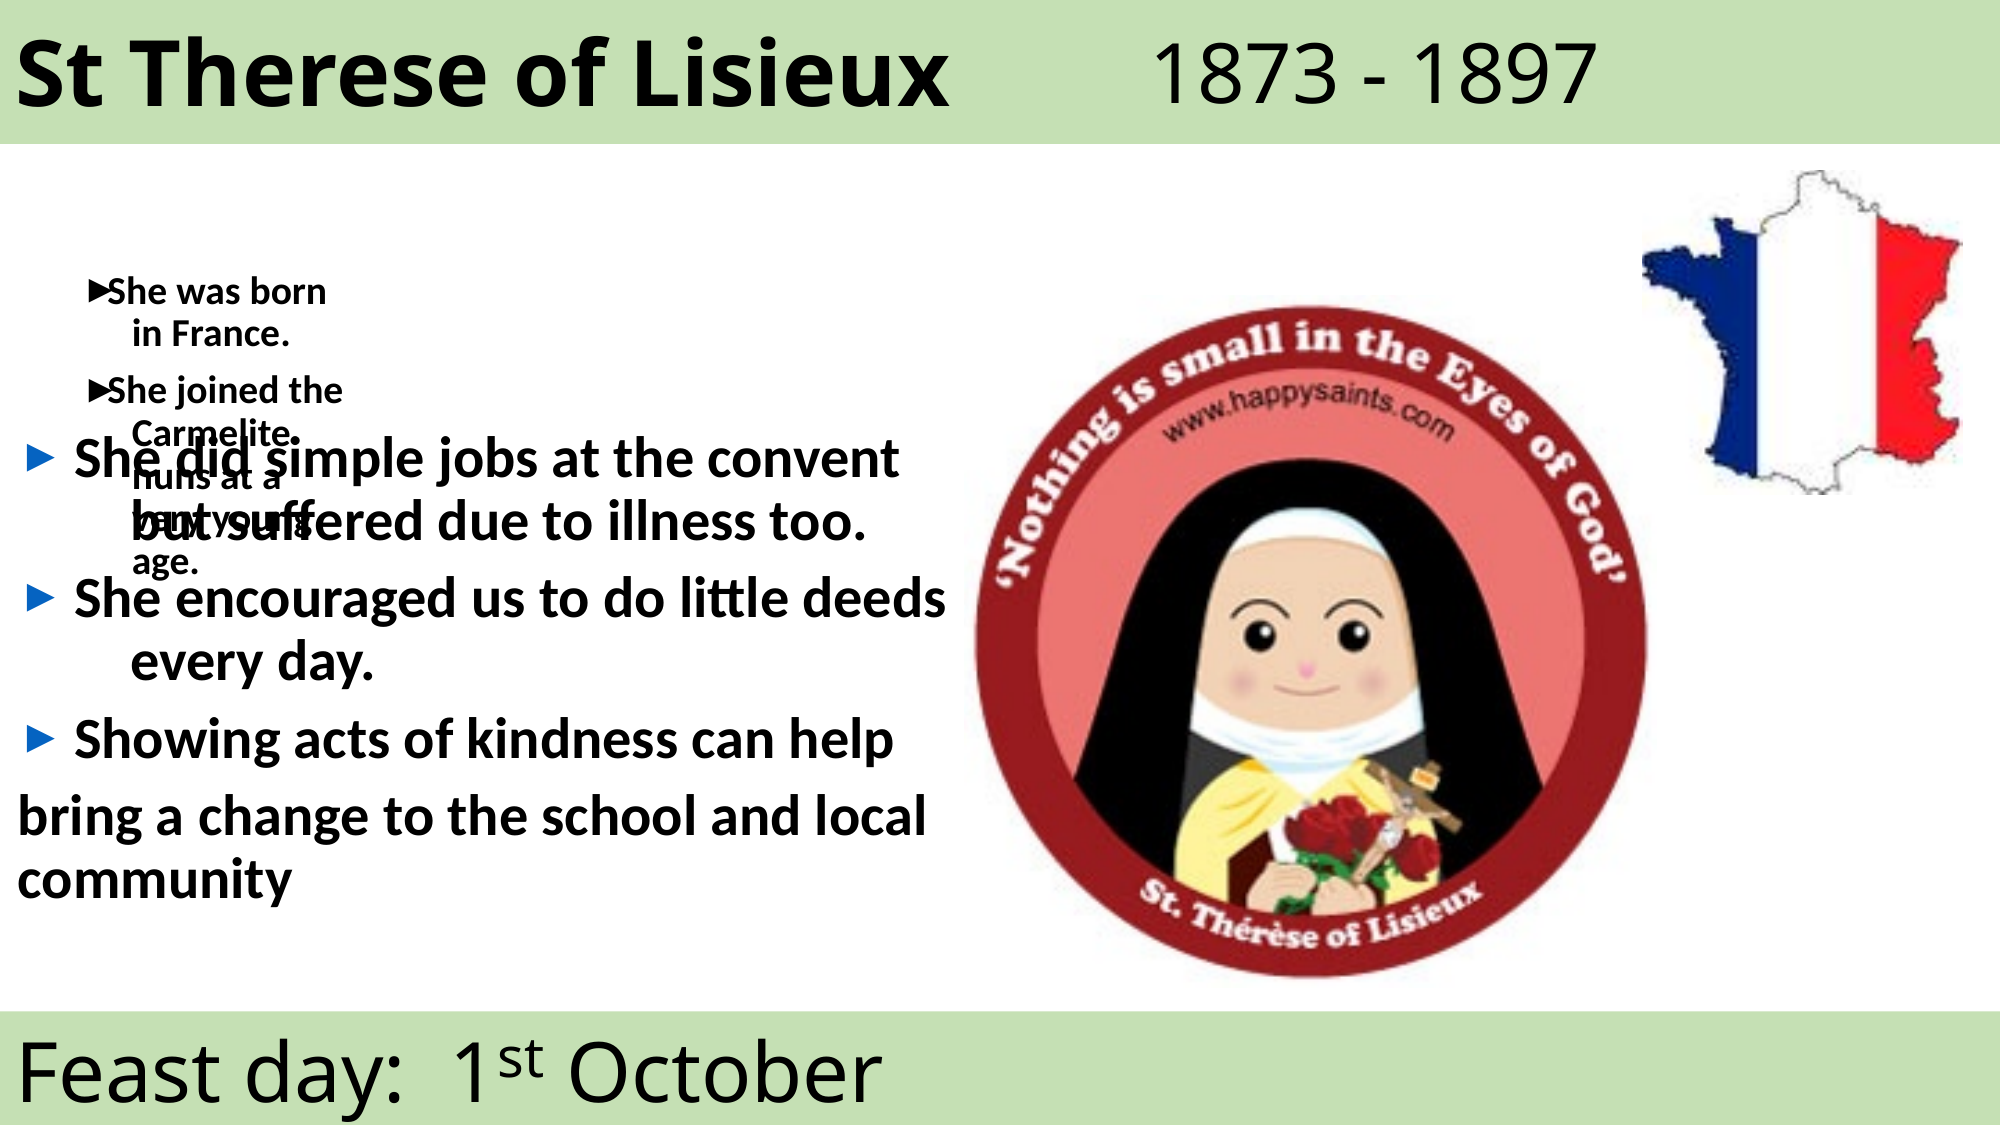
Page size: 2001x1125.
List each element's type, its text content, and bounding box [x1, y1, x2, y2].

text_box 1873 - 1897 [1134, 12, 1643, 128]
picture [964, 170, 1963, 988]
text_box She did simple jobs at the convent but suffered due to illness too. She encouraged us to do little deeds every day. Showing acts of kindness can help bring a change to the school and local community [3, 419, 964, 786]
text_box Feast day: 1st October [0, 1011, 2000, 1125]
list She was born in France. She joined the Carmelite nuns at a very young age. [38, 190, 1001, 419]
text_box St Therese of Lisieux [0, 0, 2000, 144]
